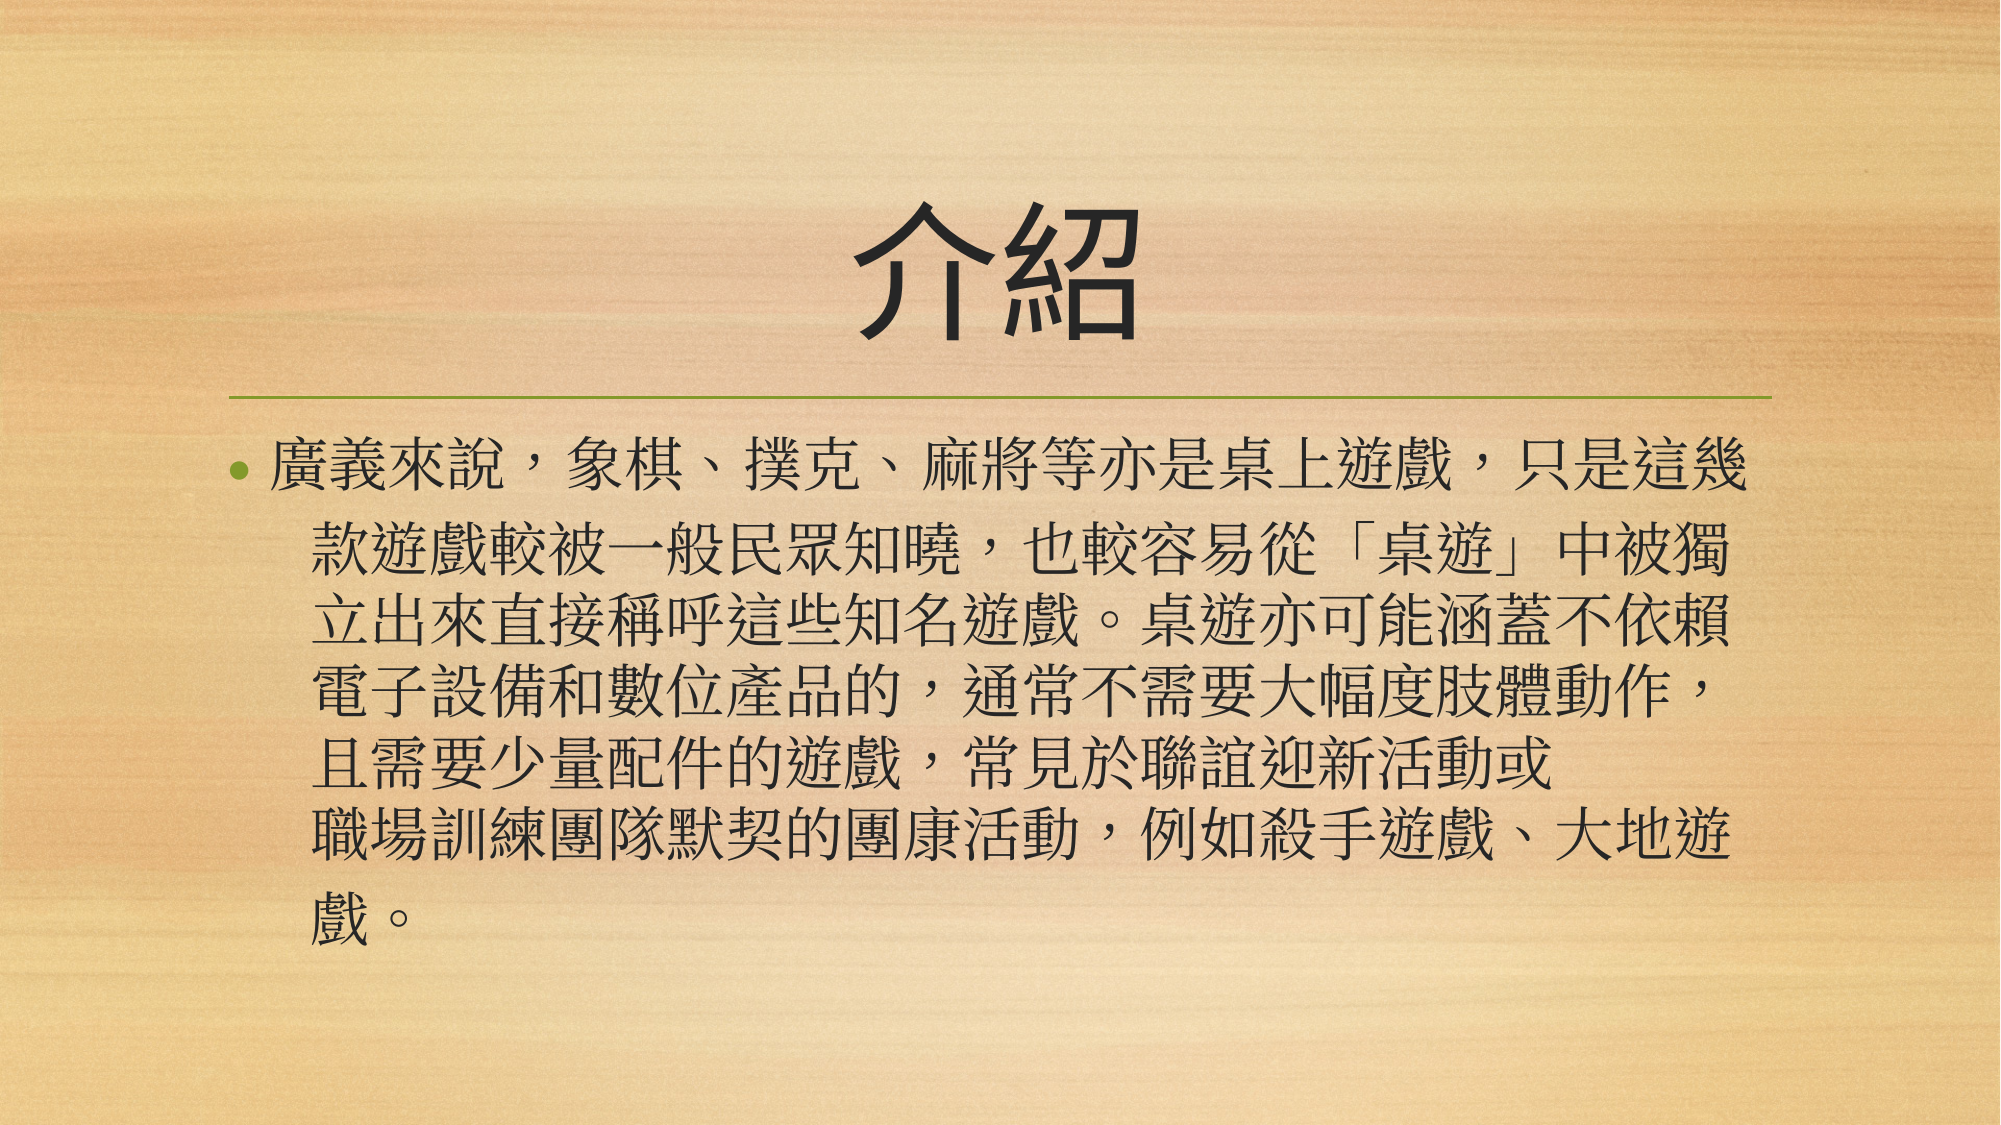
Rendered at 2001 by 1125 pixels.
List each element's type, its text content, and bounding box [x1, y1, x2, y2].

list 廣義來說，象棋、撲克、麻將等亦是桌上遊戲，只是這幾款遊戲較被一般民眾知曉，也較容易從「桌遊」中被獨立出來直接稱呼這些知名遊戲。桌遊亦可能涵蓋不依賴電子設備和數位產品的，通常不需要大幅度肢體動作，且需要少量配件的遊戲，常見於聯誼迎新活動或職場訓練團隊默契的團康活動，例如殺手遊戲、大地遊戲。 [212, 419, 1788, 964]
title 介紹 [212, 161, 1788, 376]
